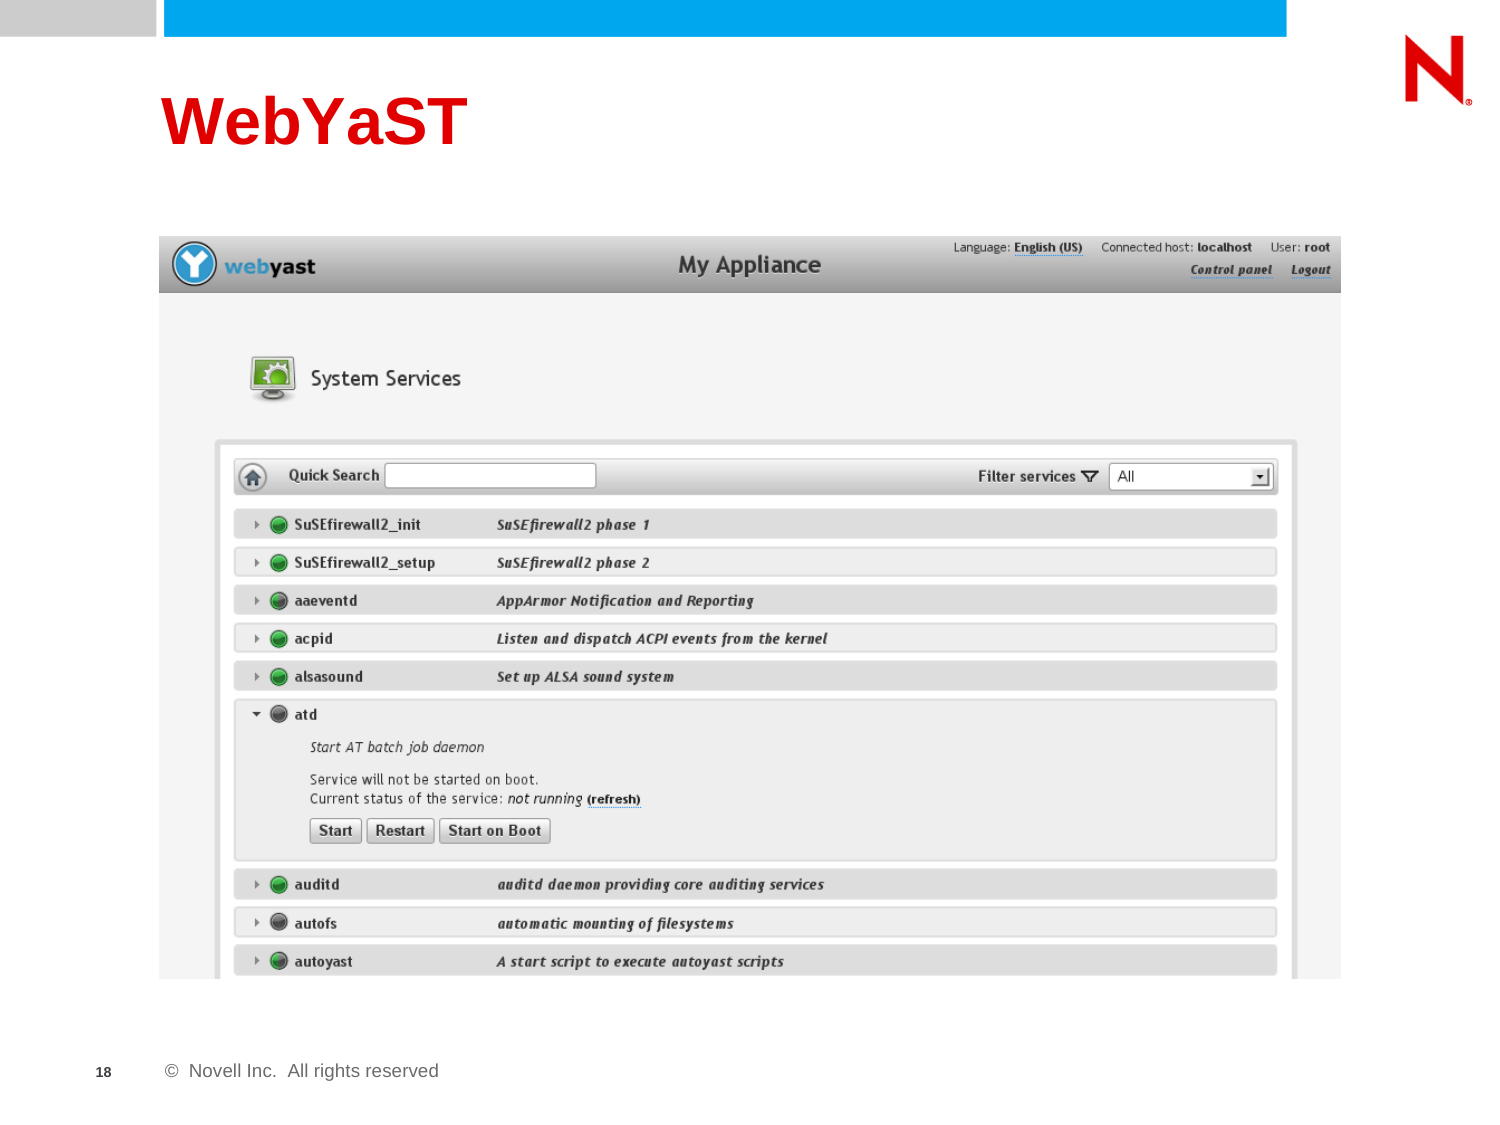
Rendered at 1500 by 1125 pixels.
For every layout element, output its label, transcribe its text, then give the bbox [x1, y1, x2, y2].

picture [159, 236, 1341, 979]
picture [1403, 32, 1473, 107]
title WebYaST [161, 41, 1383, 205]
